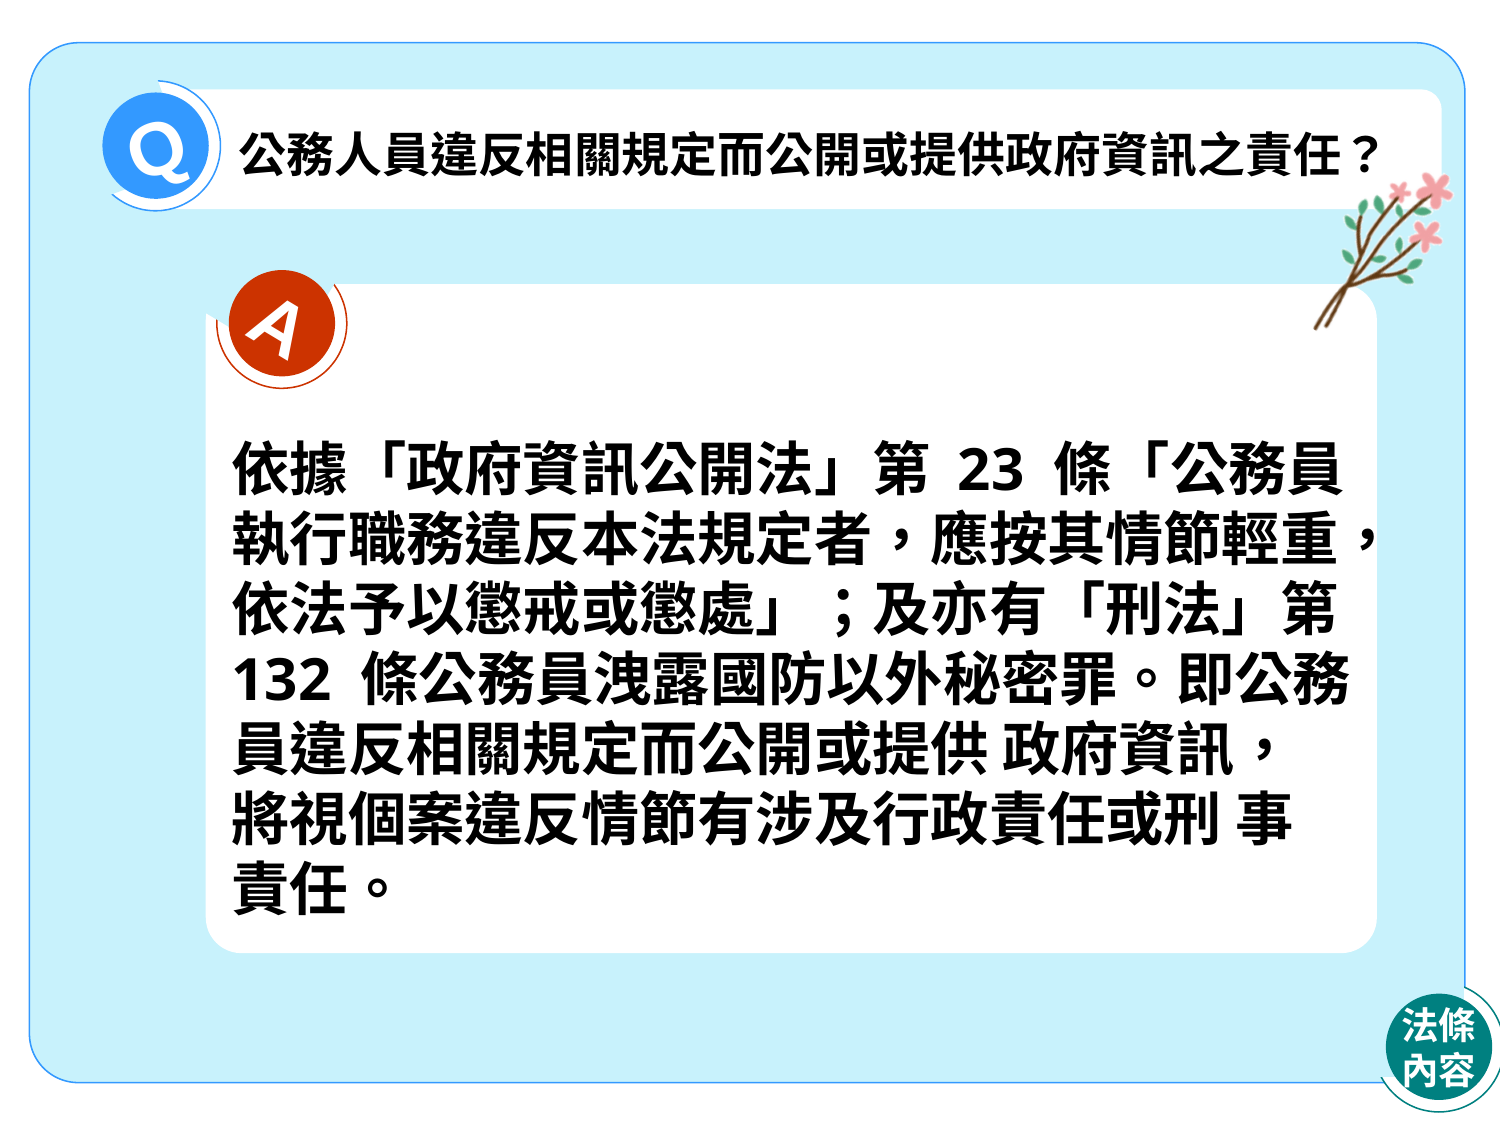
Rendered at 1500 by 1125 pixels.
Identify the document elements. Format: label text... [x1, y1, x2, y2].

text_box Q [102, 92, 209, 199]
picture [1279, 139, 1477, 362]
text_box 法條 內容 [1385, 993, 1493, 1100]
text_box 依據「政府資訊公開法」第 23 條「公務員執行職務違反本法規定者，應按其情節輕重，依法予以懲戒或懲處」；及亦有「刑法」第132 條公務員洩露國防以外秘密罪。即公務員違反相關規定而公開或提供 政府資訊，將視個案違反情節有涉及行政責任或刑 事責任。 [206, 284, 1377, 953]
text_box [29, 42, 1500, 1113]
text_box A [228, 270, 336, 377]
text_box 公務人員違反相關規定而公開或提供政府資訊之責任？ [175, 90, 1441, 209]
